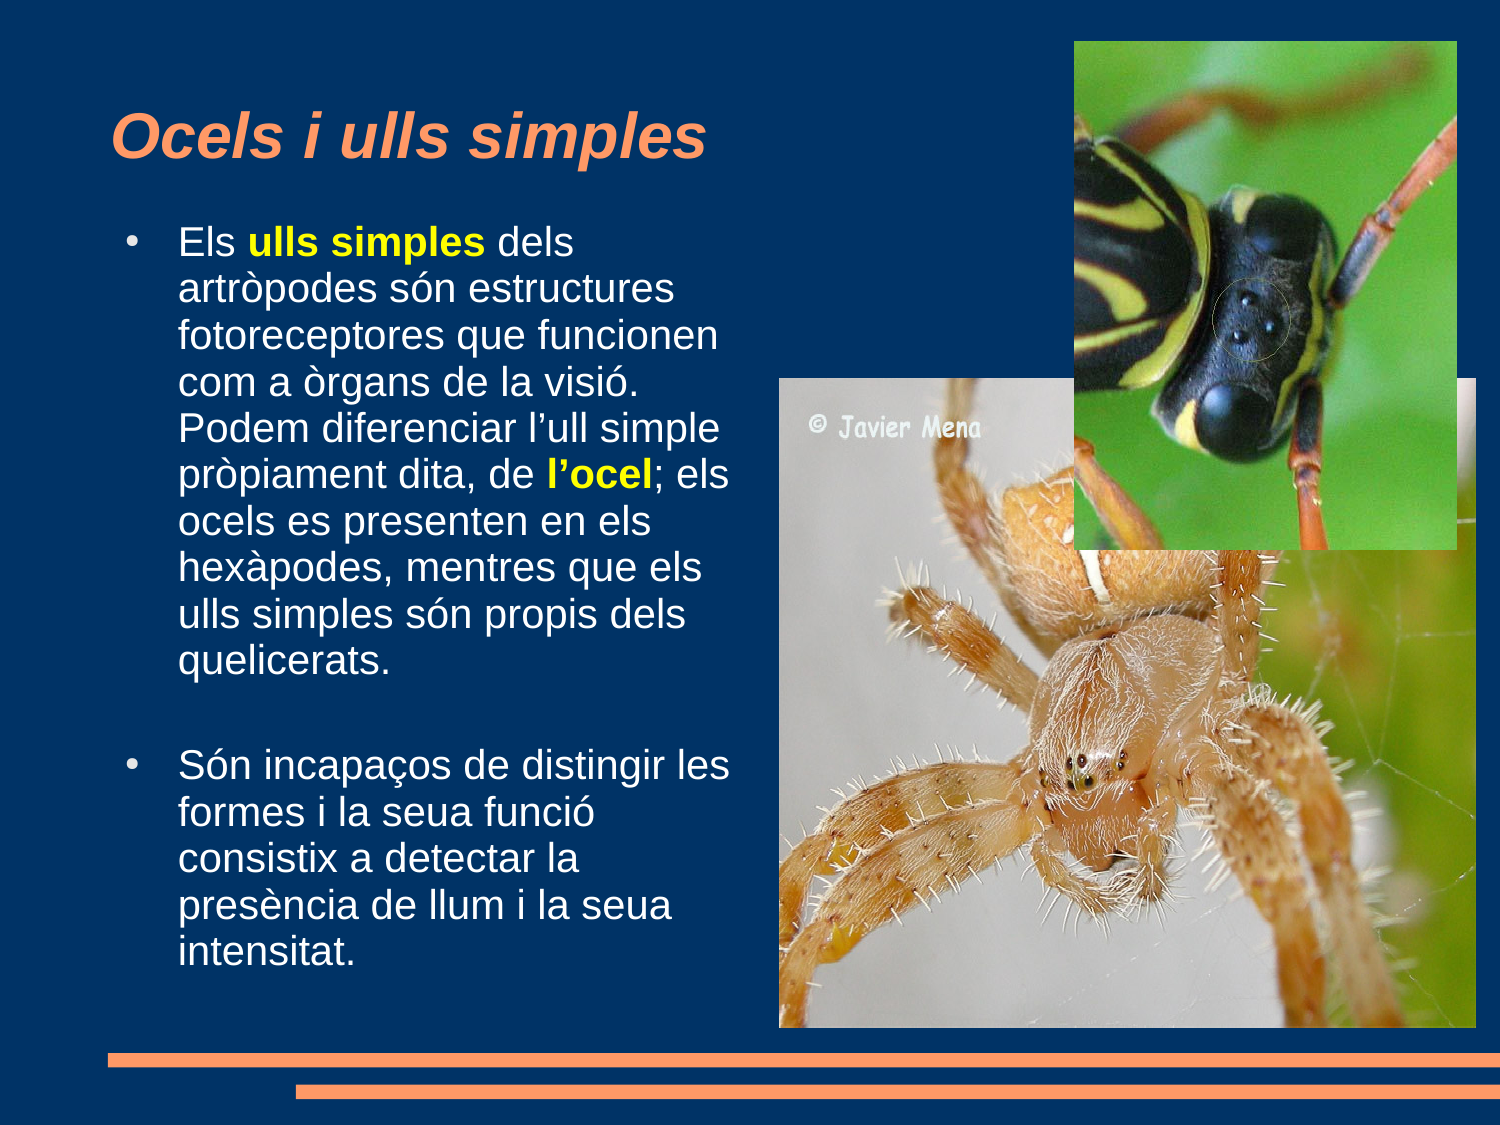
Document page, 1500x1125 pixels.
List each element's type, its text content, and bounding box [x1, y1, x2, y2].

picture [779, 41, 1476, 1028]
list Els ulls simples dels artròpodes són estructures fotoreceptores que funcionen com a òrgans de la visió. Podem diferenciar l’ull simple pròpiament dita, de l’ocel; els ocels es presenten en els hexàpodes, mentres que els ulls simples són propis dels quelicerats. Són incapaços de distingir les formes i la seua funció consistix a detectar la presència de llum i la seua intensitat. [107, 218, 745, 981]
title Ocels i ulls simples [110, 41, 1074, 230]
